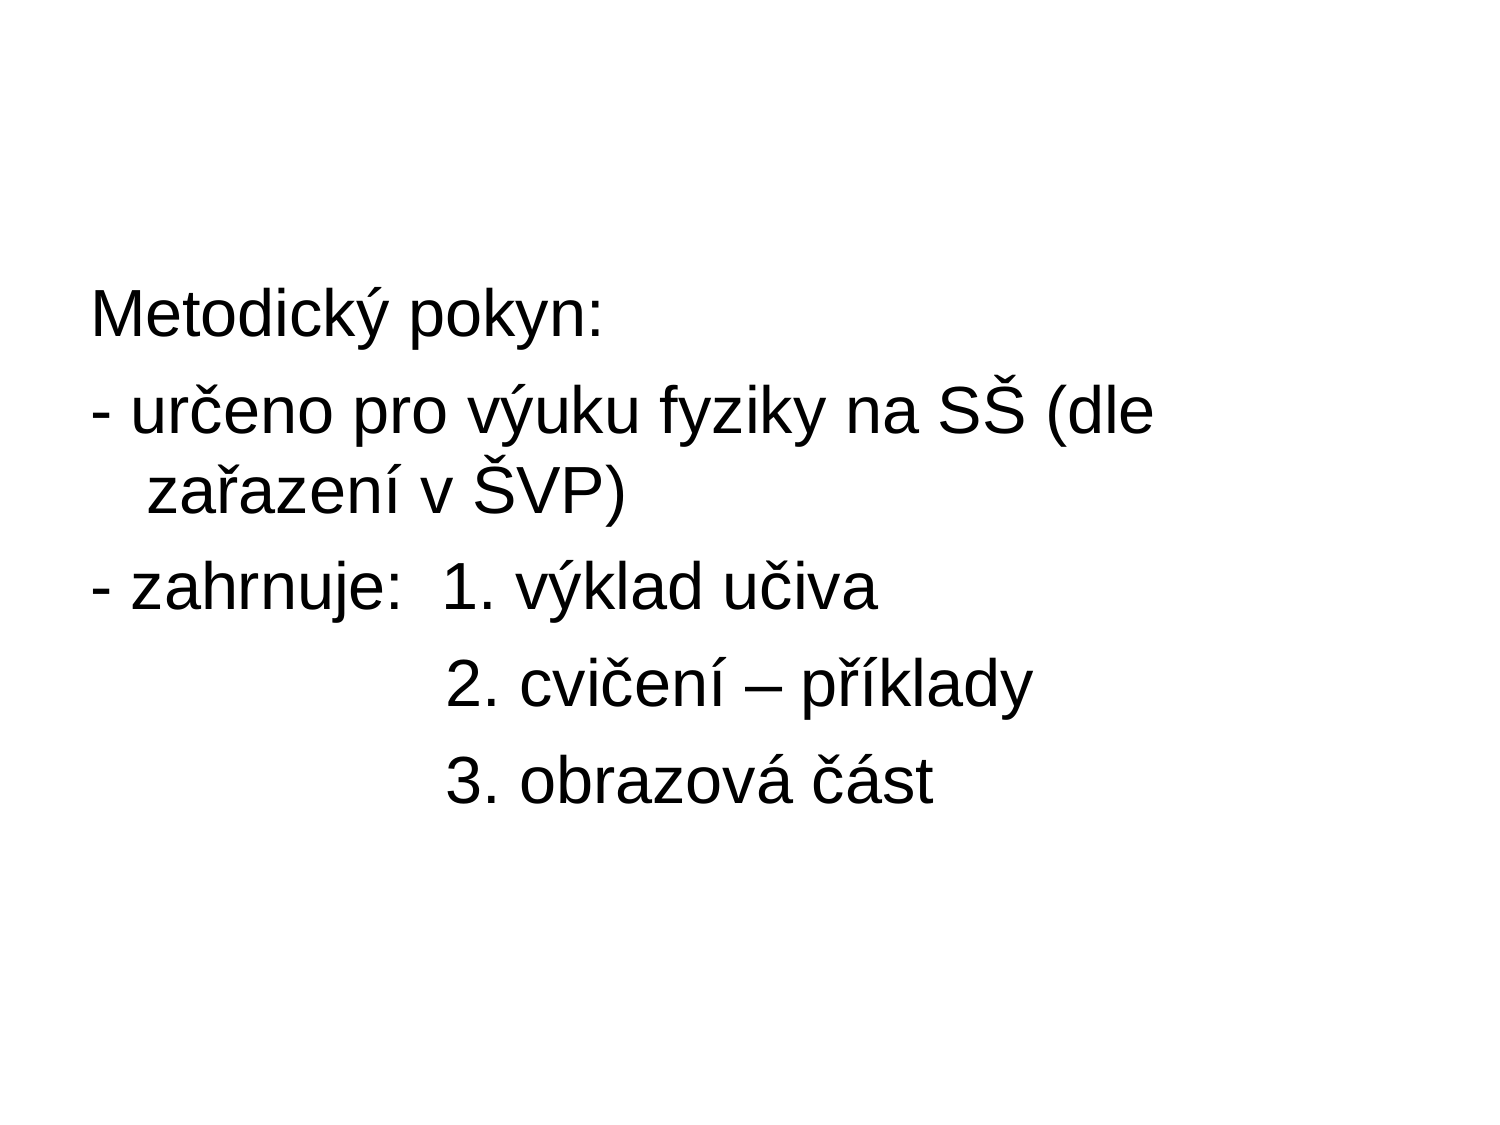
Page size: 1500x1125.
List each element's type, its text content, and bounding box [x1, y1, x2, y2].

list Metodický pokyn: - určeno pro výuku fyziky na SŠ (dle zařazení v ŠVP) - zahrnuje: 1. výklad učiva 2. cvičení – příklady 3. obrazová část [75, 262, 1426, 1018]
